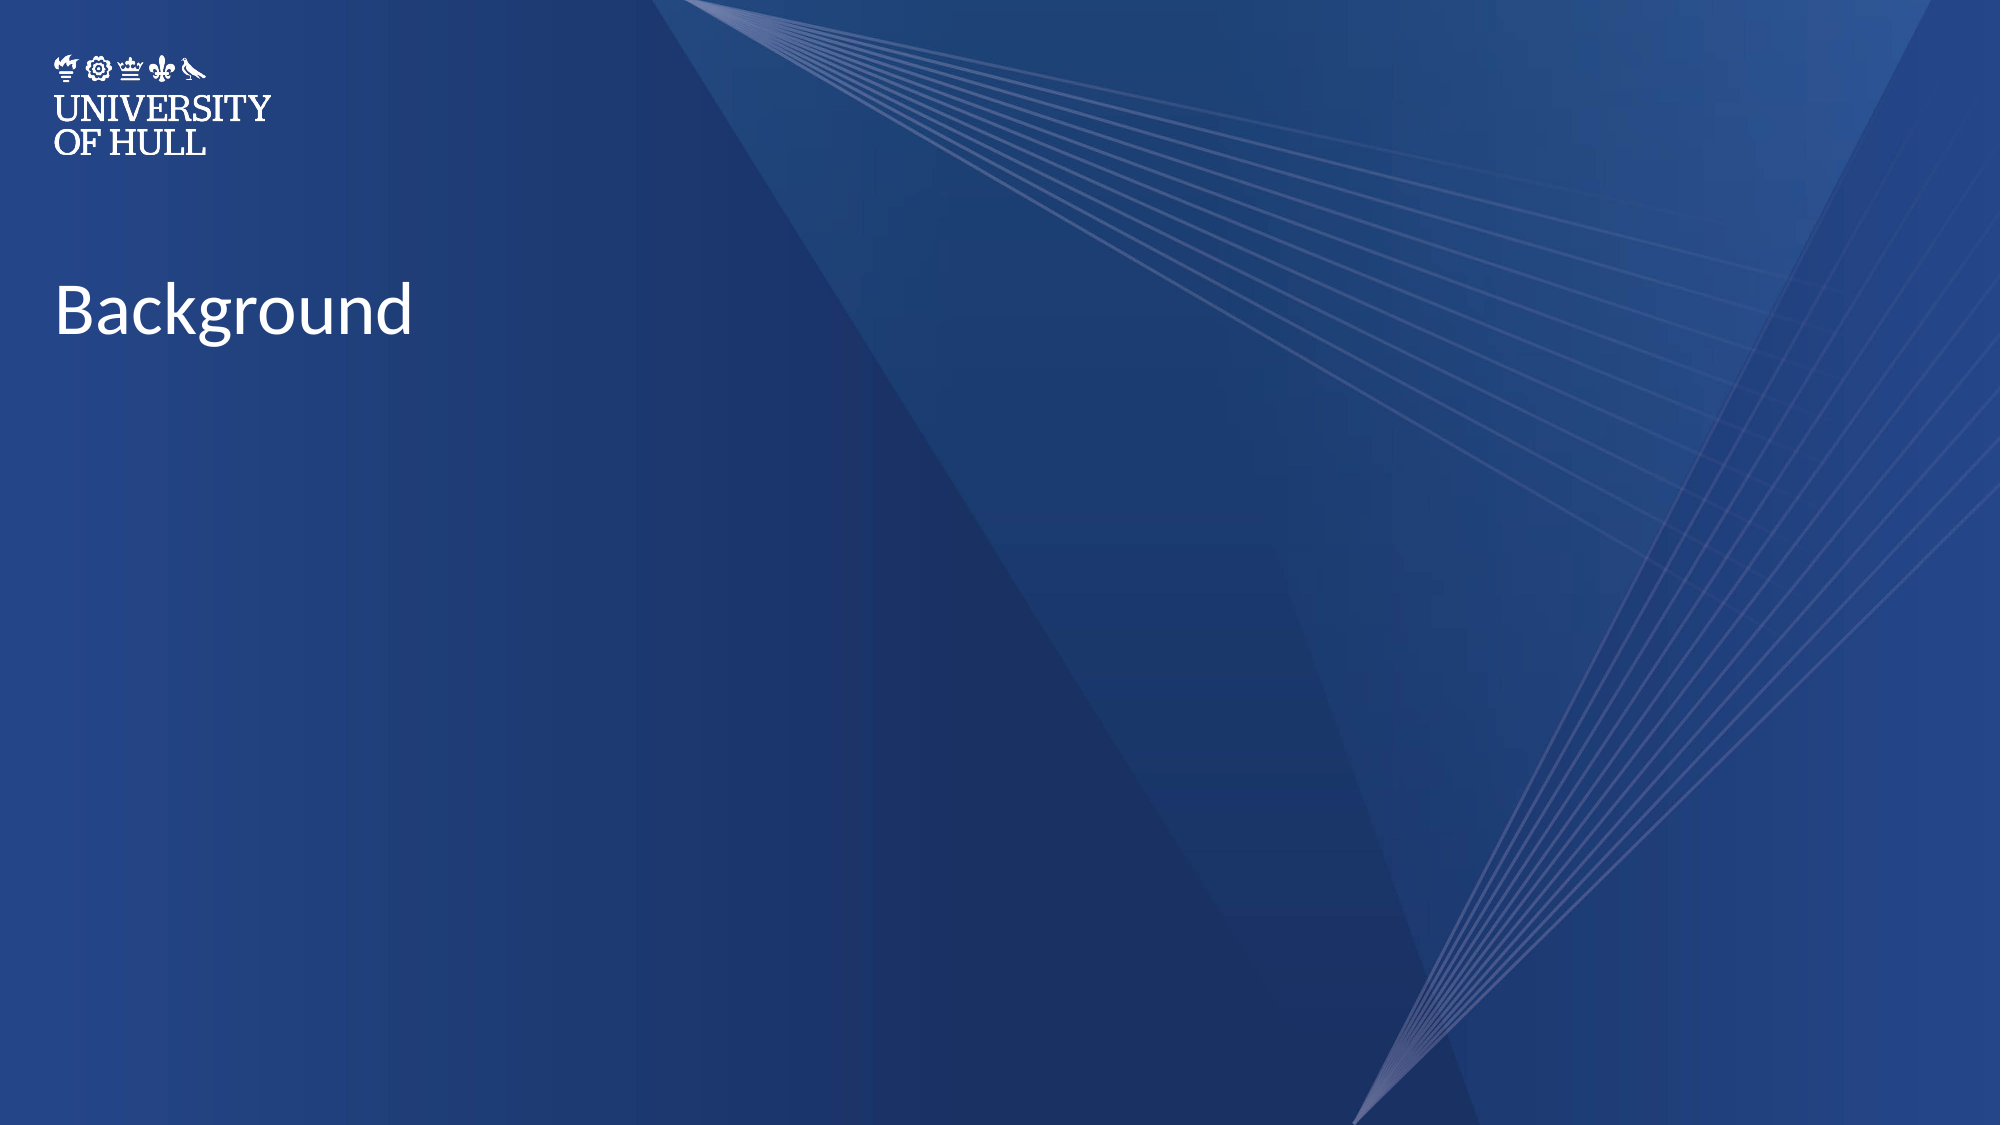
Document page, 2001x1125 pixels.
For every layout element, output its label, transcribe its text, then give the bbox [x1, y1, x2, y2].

picture [0, 0, 2000, 1125]
title Background [54, 231, 1750, 400]
